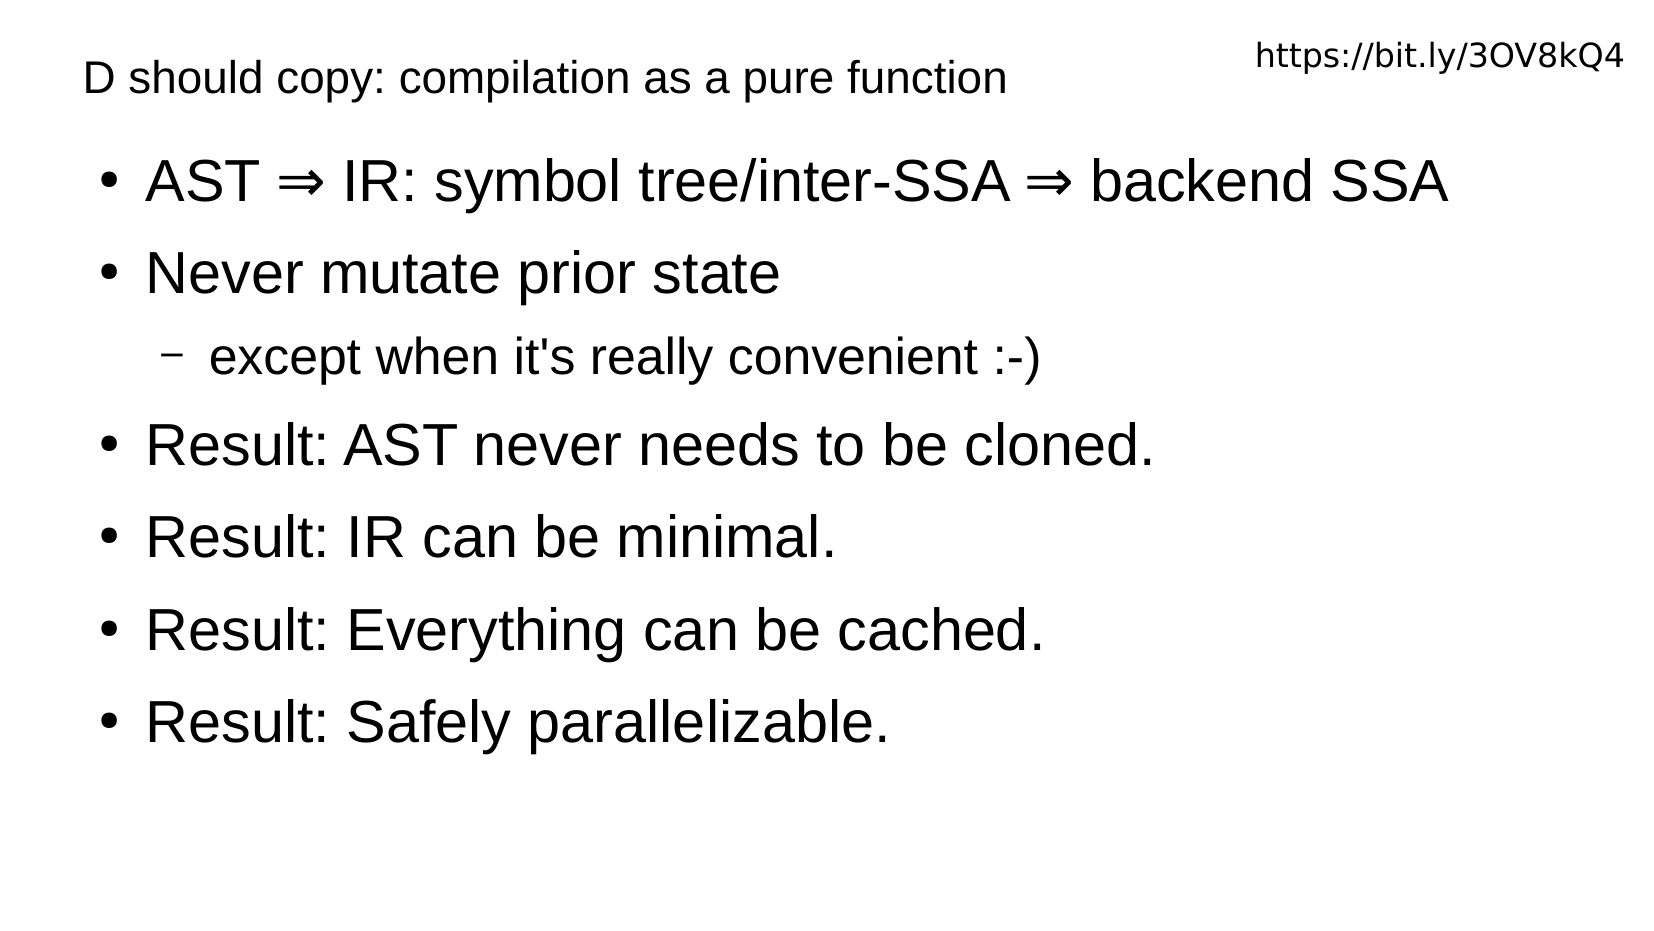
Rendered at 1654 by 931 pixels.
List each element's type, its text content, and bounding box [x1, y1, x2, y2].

list AST ⇒ IR: symbol tree/inter-SSA ⇒ backend SSA Never mutate prior state except when it's really convenient :-) Result: AST never needs to be cloned. Result: IR can be minimal. Result: Everything can be cached. Result: Safely parallelizable. [82, 147, 1571, 758]
title D should copy: compilation as a pure function [82, 37, 1270, 119]
